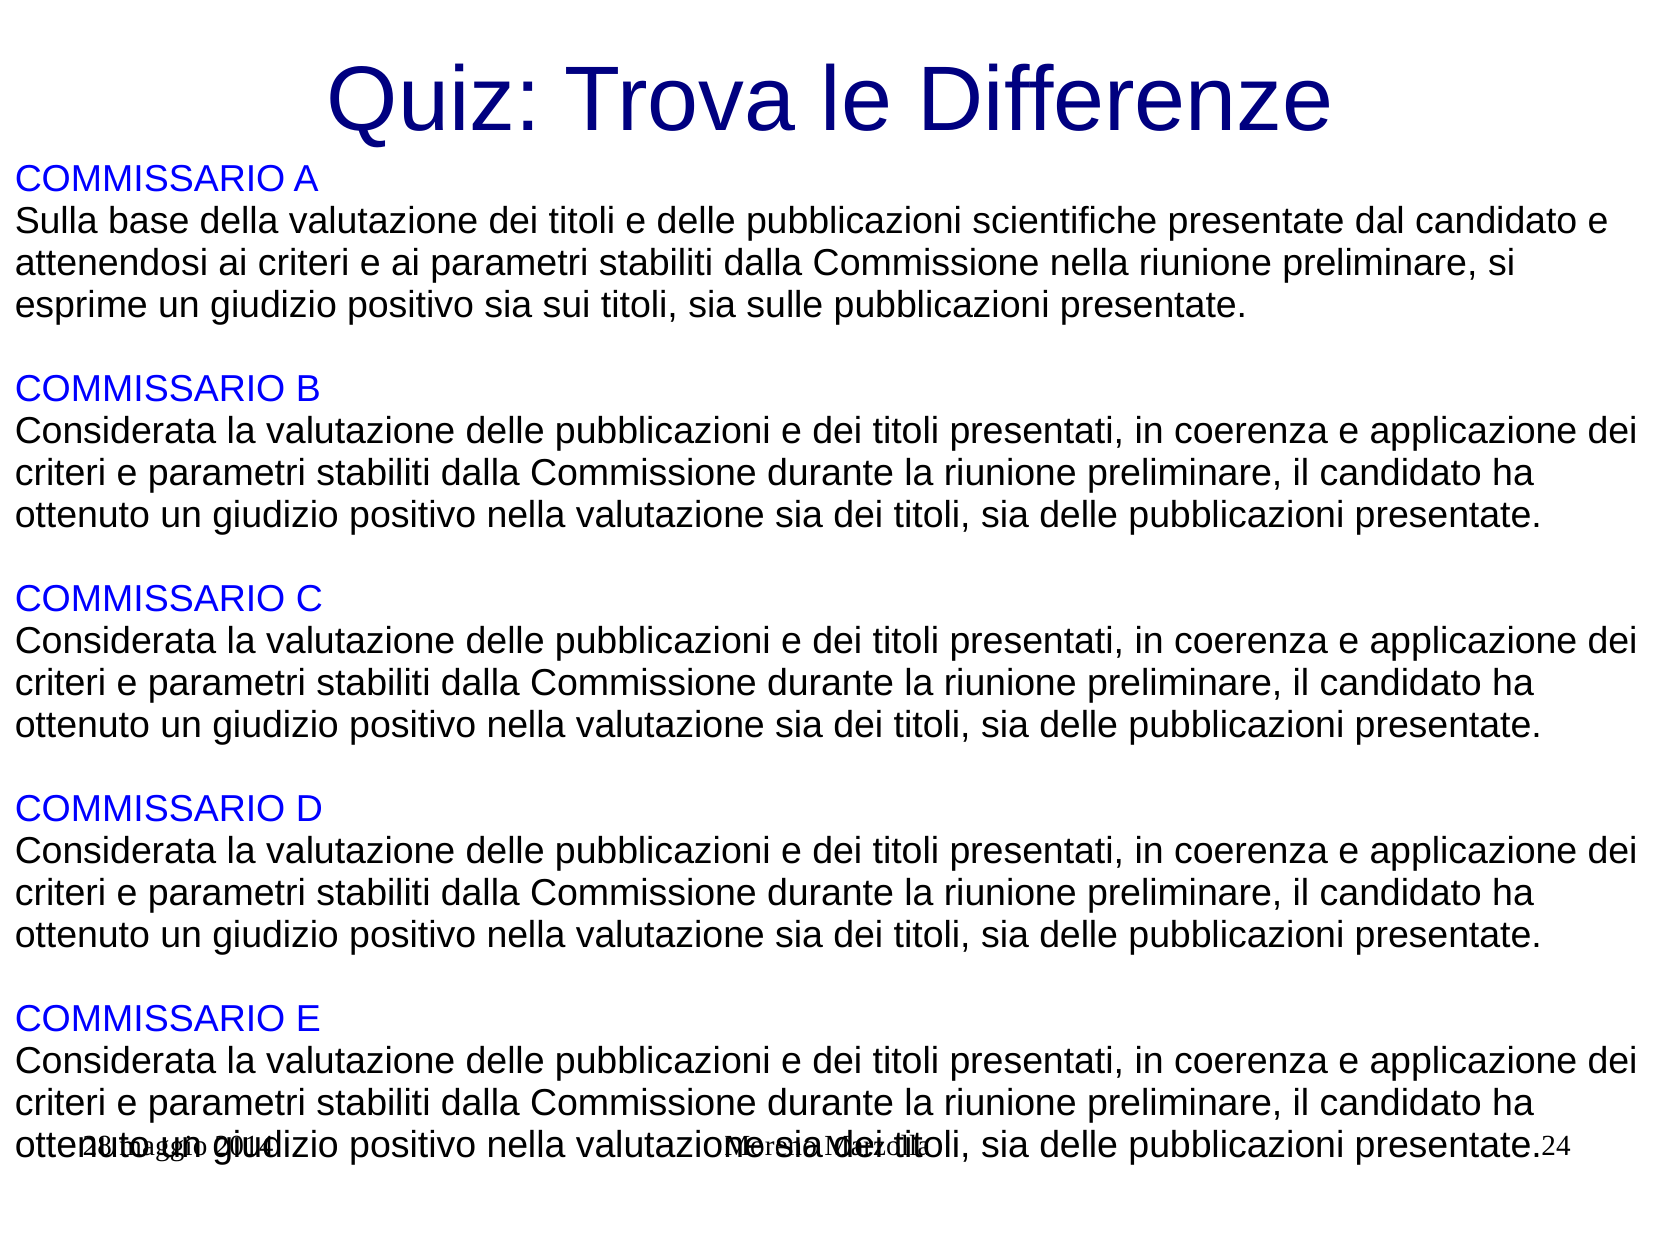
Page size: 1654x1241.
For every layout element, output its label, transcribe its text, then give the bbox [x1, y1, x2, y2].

text_box COMMISSARIO A Sulla base della valutazione dei titoli e delle pubblicazioni scientifiche presentate dal candidato e attenendosi ai criteri e ai parametri stabiliti dalla Commissione nella riunione preliminare, si esprime un giudizio positivo sia sui titoli, sia sulle pubblicazioni presentate. COMMISSARIO B Considerata la valutazione delle pubblicazioni e dei titoli presentati, in coerenza e applicazione dei criteri e parametri stabiliti dalla Commissione durante la riunione preliminare, il candidato ha ottenuto un giudizio positivo nella valutazione sia dei titoli, sia delle pubblicazioni presentate. COMMISSARIO C Considerata la valutazione delle pubblicazioni e dei titoli presentati, in coerenza e applicazione dei criteri e parametri stabiliti dalla Commissione durante la riunione preliminare, il candidato ha ottenuto un giudizio positivo nella valutazione sia dei titoli, sia delle pubblicazioni presentate. COMMISSARIO D Considerata la valutazione delle pubblicazioni e dei titoli presentati, in coerenza e applicazione dei criteri e parametri stabiliti dalla Commissione durante la riunione preliminare, il candidato ha ottenuto un giudizio positivo nella valutazione sia dei titoli, sia delle pubblicazioni presentate. COMMISSARIO E Considerata la valutazione delle pubblicazioni e dei titoli presentati, in coerenza e applicazione dei criteri e parametri stabiliti dalla Commissione durante la riunione preliminare, il candidato ha ottenuto un giudizio positivo nella valutazione sia dei titoli, sia delle pubblicazioni presentate. [0, 150, 1654, 1241]
title Quiz: Trova le Differenze [86, 47, 1576, 150]
